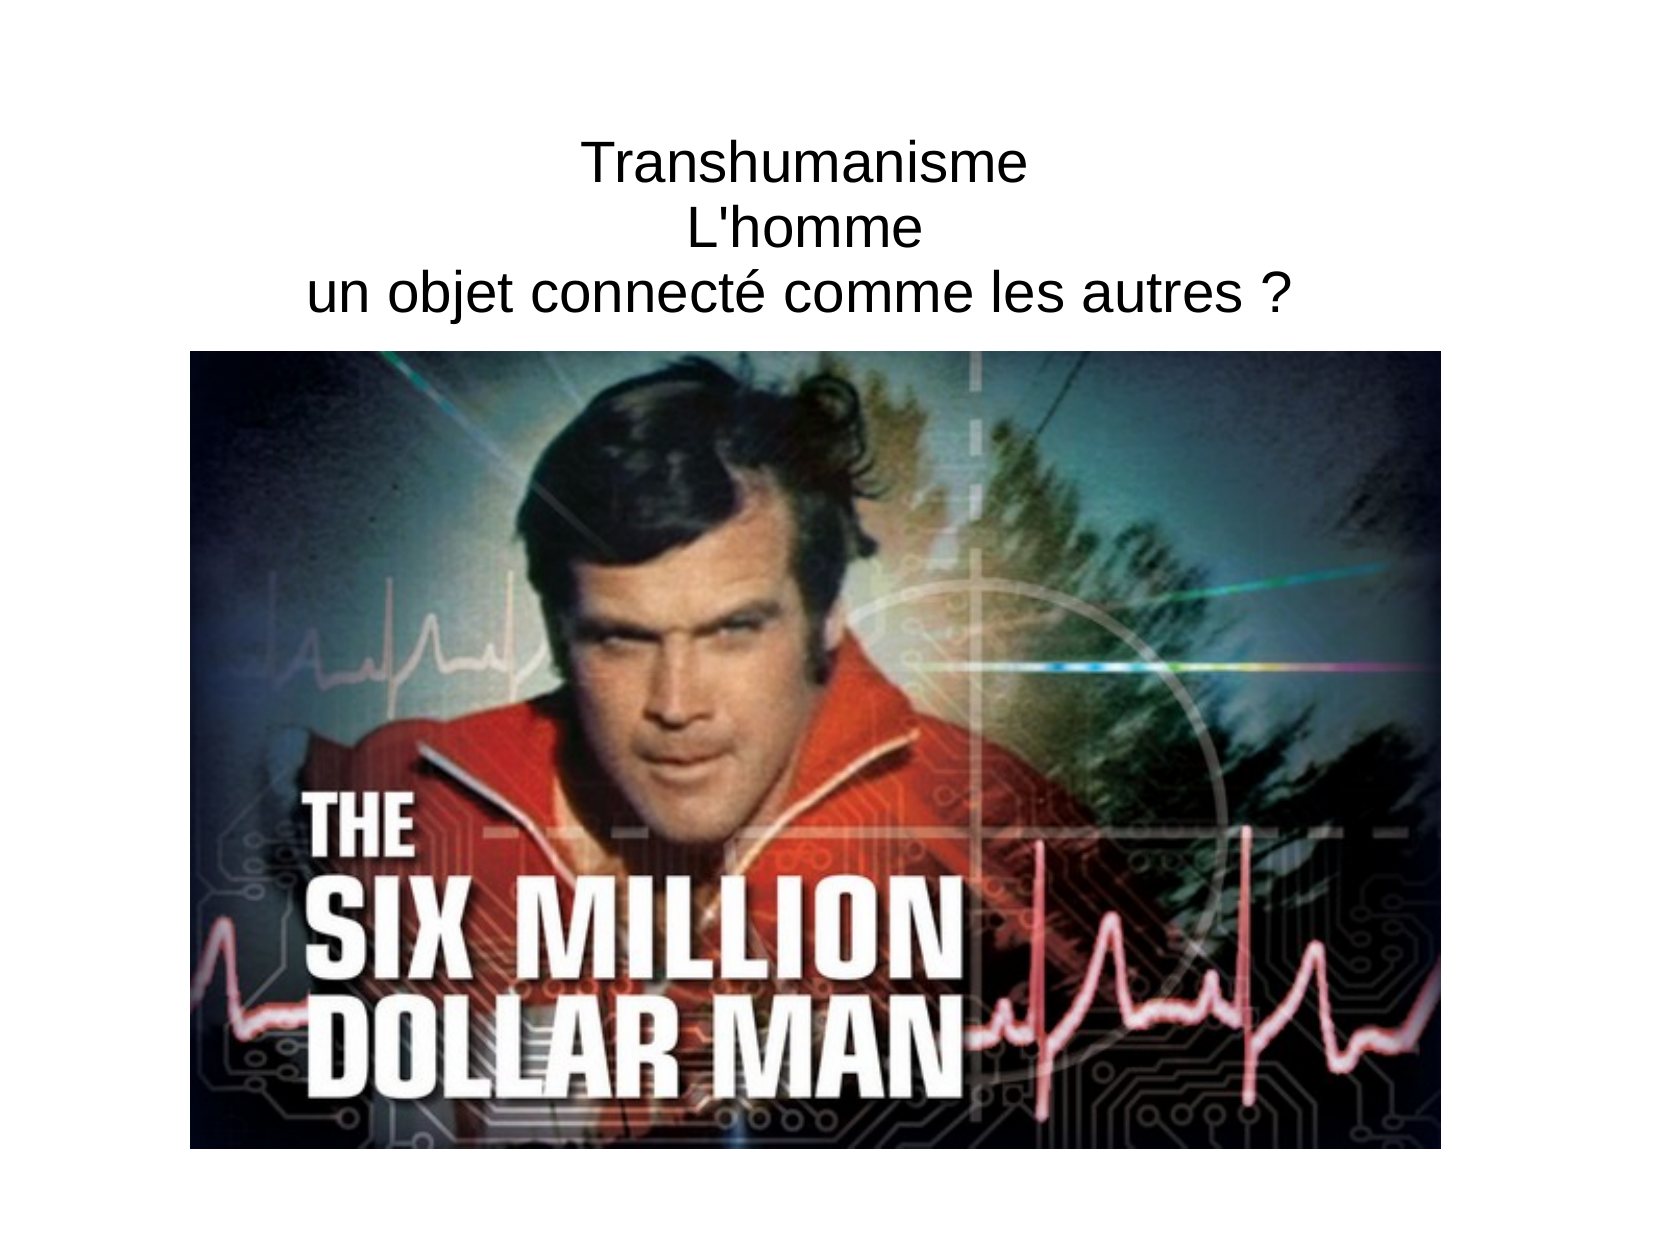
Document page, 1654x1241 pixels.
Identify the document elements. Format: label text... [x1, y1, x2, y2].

picture [190, 351, 1441, 1149]
text_box Transhumanisme L'homme un objet connecté comme les autres ? [215, 122, 1395, 351]
